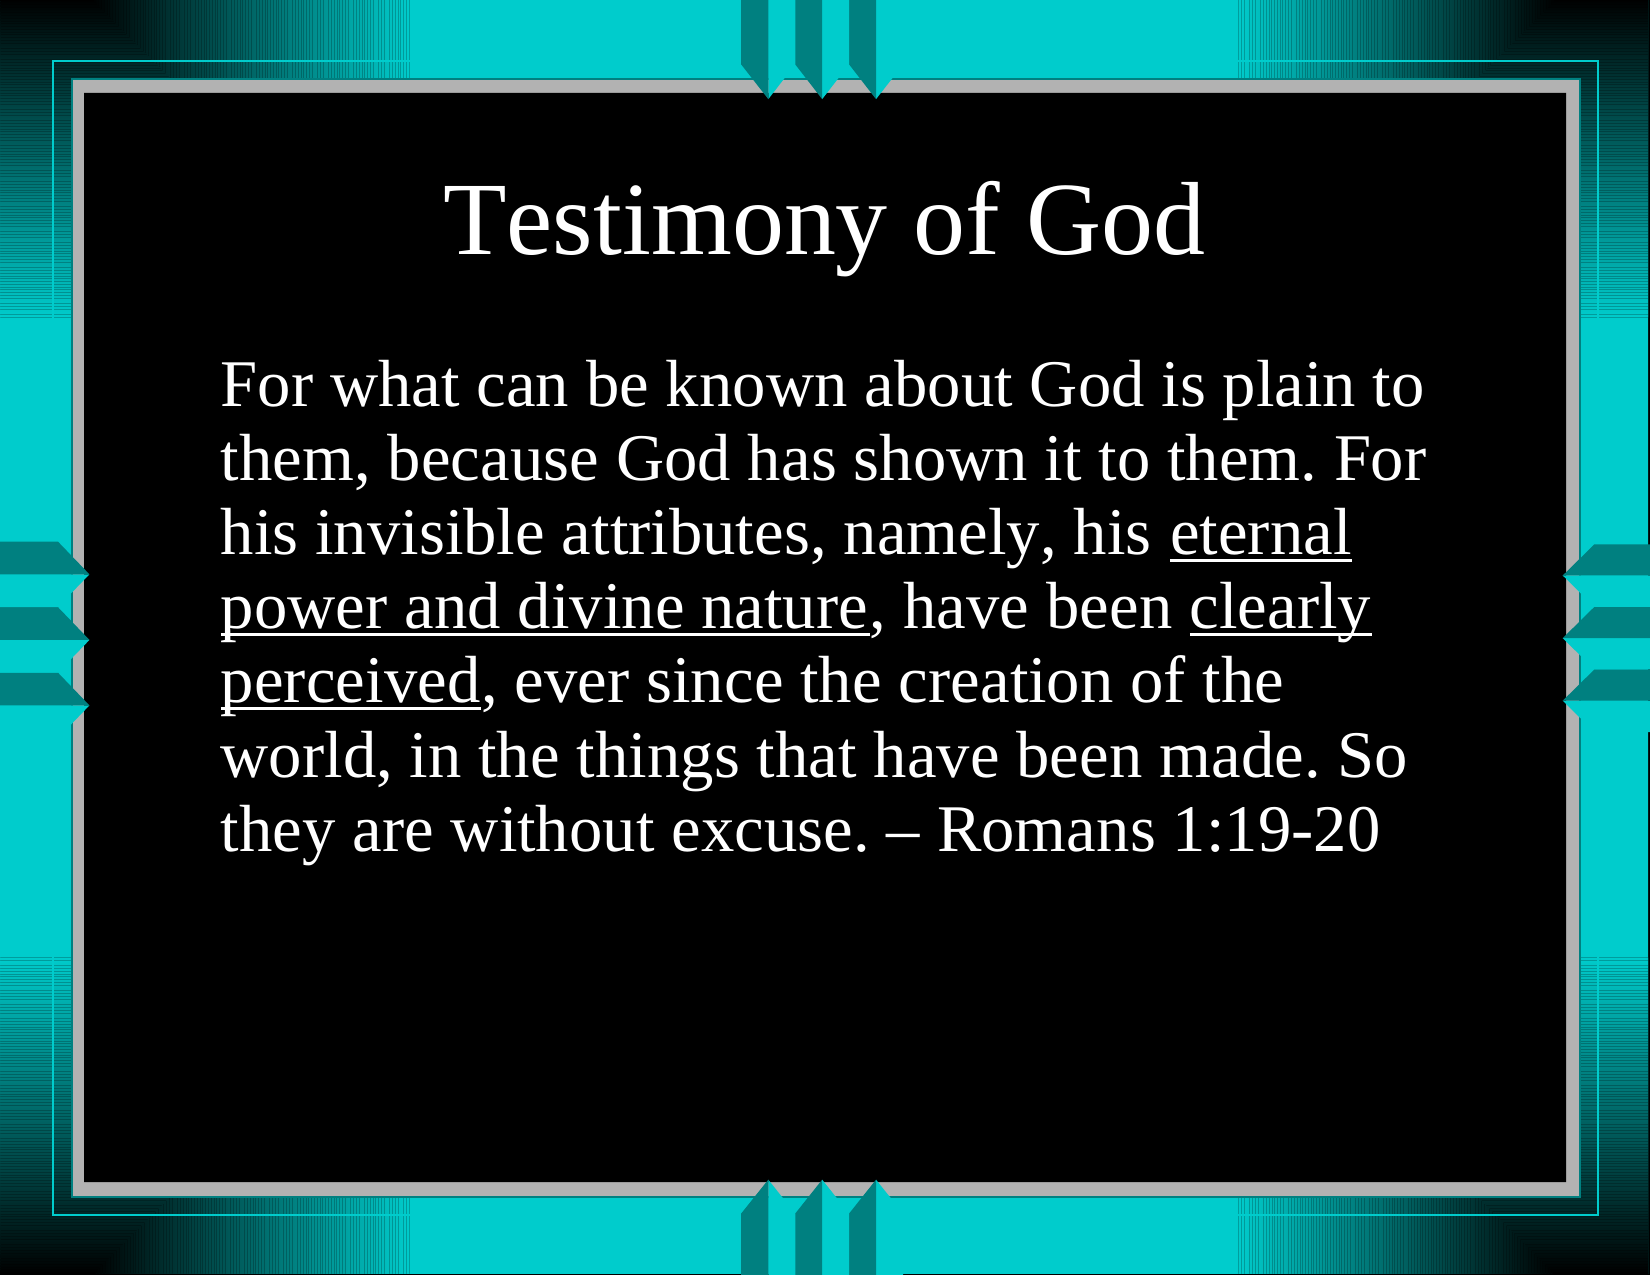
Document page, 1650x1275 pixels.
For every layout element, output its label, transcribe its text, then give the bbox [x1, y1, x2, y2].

title Testimony of God [123, 113, 1527, 326]
text_box For what can be known about God is plain to them, because God has shown it to them. For his invisible attributes, namely, his eternal power and divine nature, have been clearly perceived, ever since the creation of the world, in the things that have been made. So they are without excuse. – Romans 1:19-20 [206, 339, 1444, 1071]
